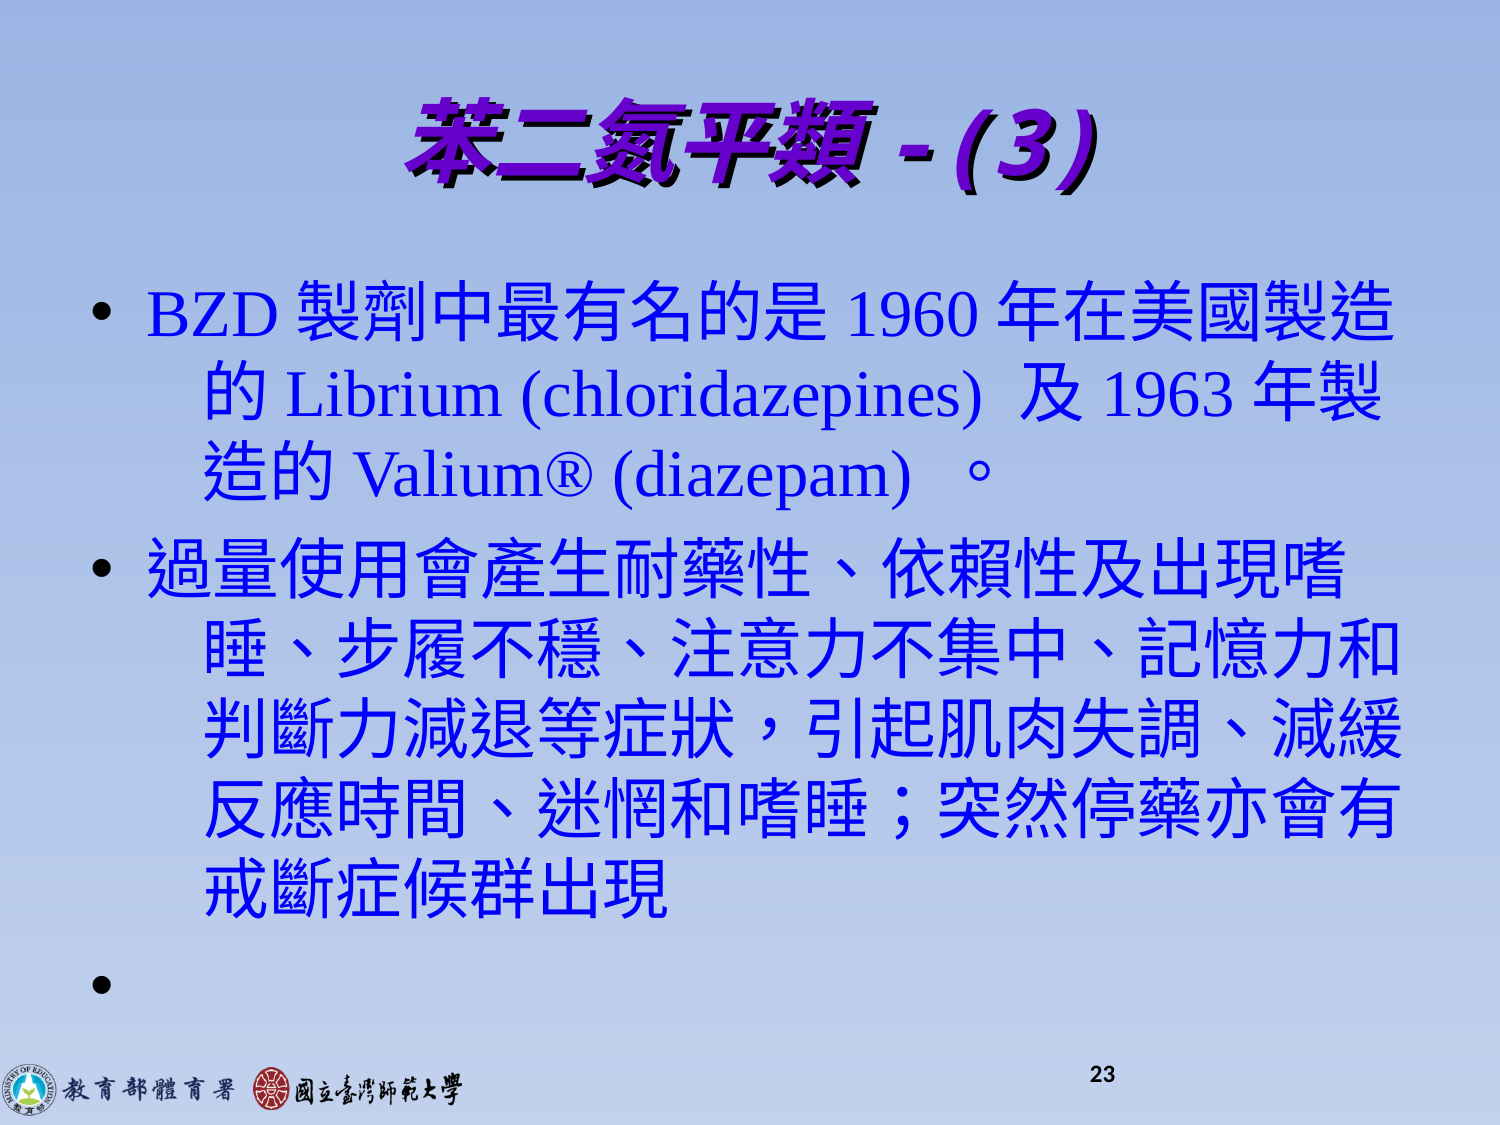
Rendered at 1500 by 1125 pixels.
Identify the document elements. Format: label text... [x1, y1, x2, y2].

list BZD製劑中最有名的是1960年在美國製造的Librium (chloridazepines) 及1963年製造的Valium® (diazepam) 。 過量使用會產生耐藥性、依賴性及出現嗜睡、步履不穩、注意力不集中、記憶力和判斷力減退等症狀，引起肌肉失調、減緩反應時間、迷惘和嗜睡；突然停藥亦會有戒斷症候群出現 [75, 262, 1426, 1005]
text_box [1074, 1042, 1426, 1103]
title 苯二氮平類-(3) [75, 45, 1426, 233]
